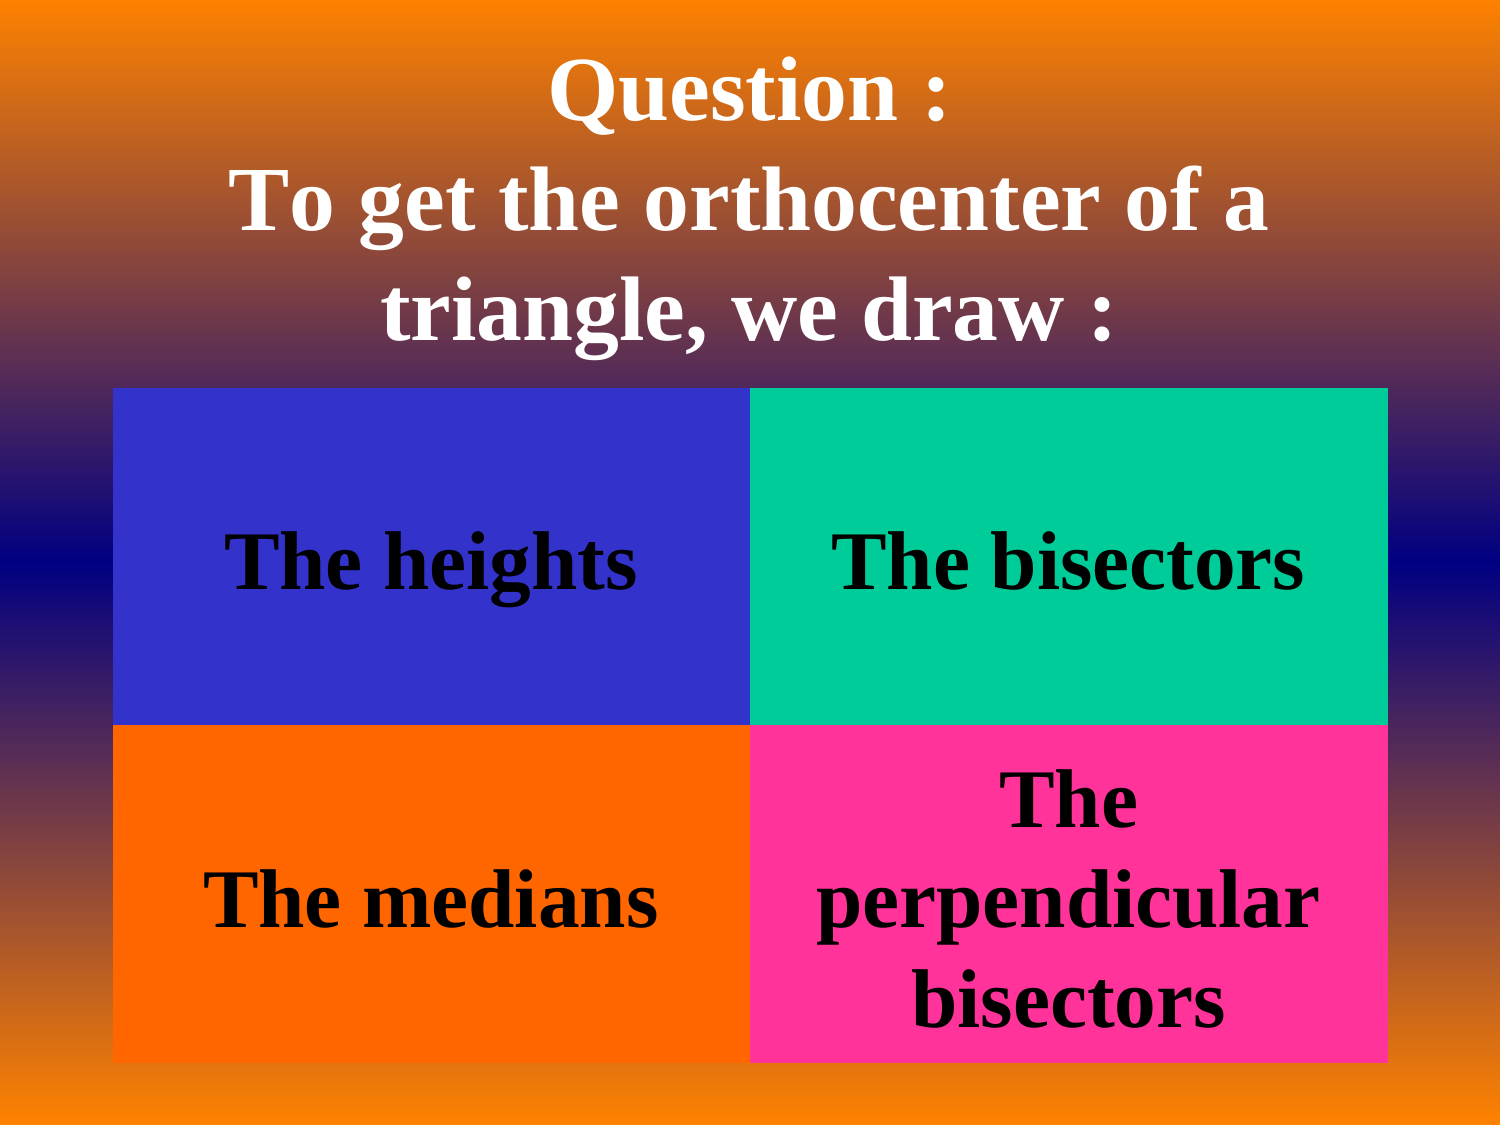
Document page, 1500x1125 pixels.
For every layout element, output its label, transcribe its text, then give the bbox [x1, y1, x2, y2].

table_header The bisectors [750, 388, 1388, 725]
table_header The heights [113, 388, 750, 725]
table_cell The medians [113, 725, 750, 1063]
table_cell The perpendicular bisectors [750, 725, 1388, 1063]
title Question : To get the orthocenter of a triangle, we draw : [112, 21, 1388, 367]
